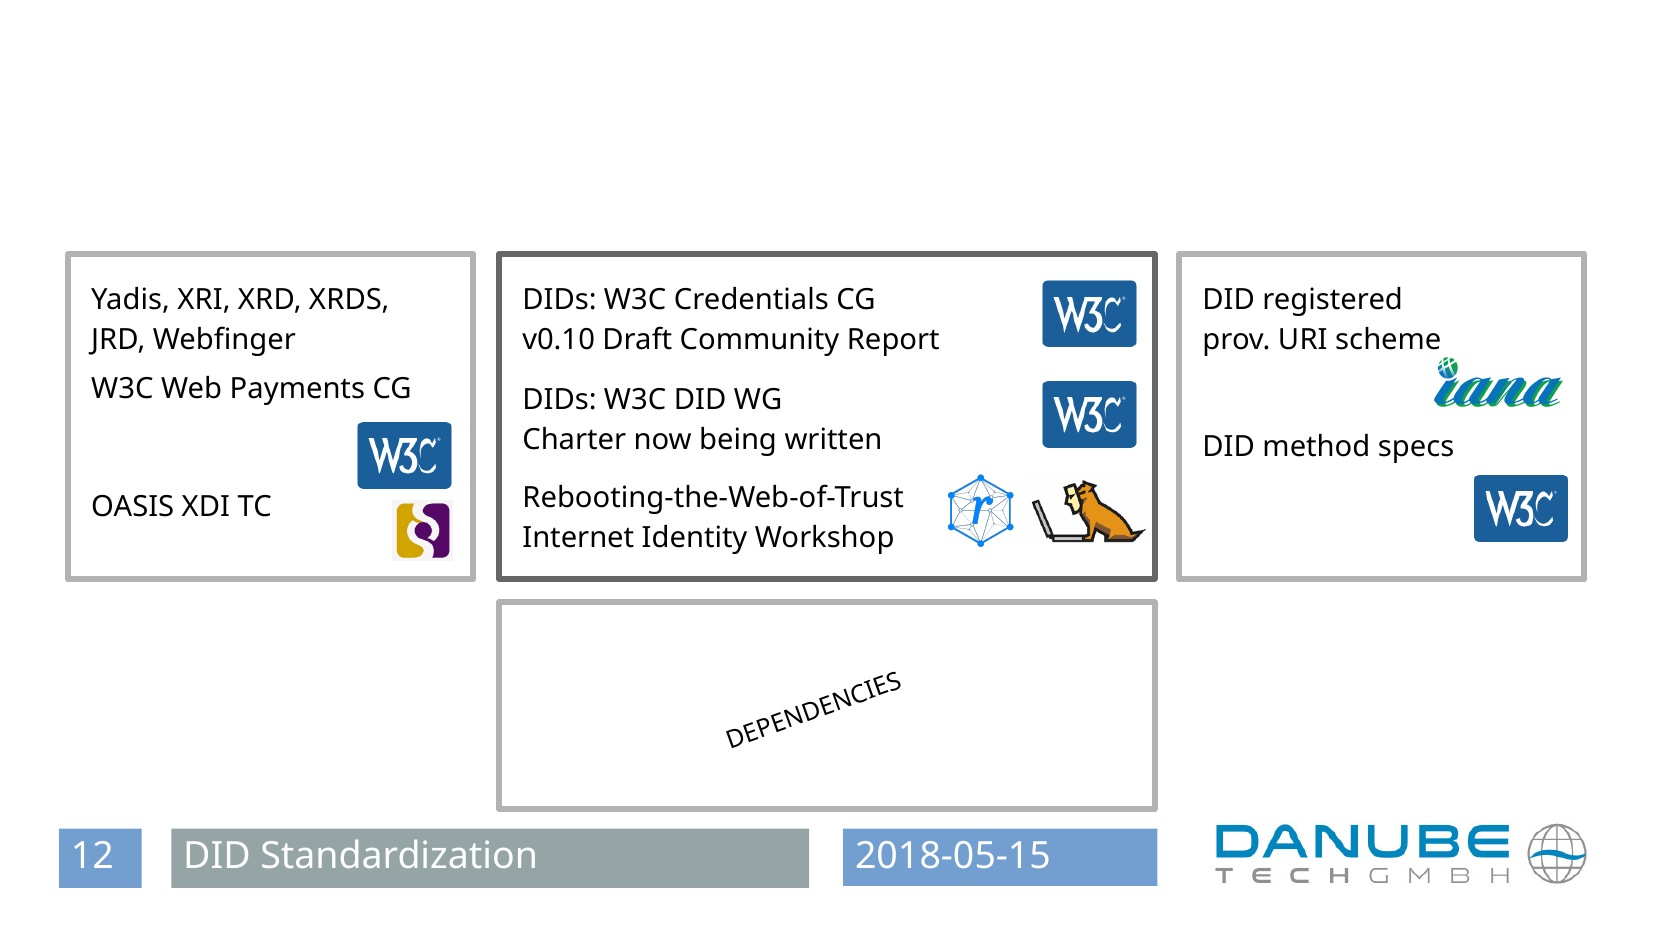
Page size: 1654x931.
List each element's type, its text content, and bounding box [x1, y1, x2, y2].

text_box DEPENDENCIES [704, 646, 931, 764]
text_box Rebooting-the-Web-of-Trust Internet Identity Workshop [507, 468, 934, 553]
picture [1032, 270, 1147, 355]
text_box DIDs: W3C Credentials CG v0.10 Draft Community Report [507, 270, 988, 355]
text_box OASIS XDI TC [76, 477, 461, 561]
picture [1025, 475, 1152, 547]
picture [347, 411, 462, 497]
picture [1032, 370, 1147, 456]
picture [1434, 357, 1563, 407]
text_box Yadis, XRI, XRD, XRDS, JRD, Webfinger [76, 270, 438, 355]
picture [944, 472, 1016, 549]
text_box DID method specs [1187, 418, 1486, 468]
picture [1206, 814, 1595, 892]
picture [1463, 464, 1579, 550]
text_box DIDs: W3C DID WG Charter now being written [507, 371, 922, 455]
text_box W3C Web Payments CG [76, 359, 461, 443]
text_box DID registered prov. URI scheme [1187, 270, 1473, 355]
